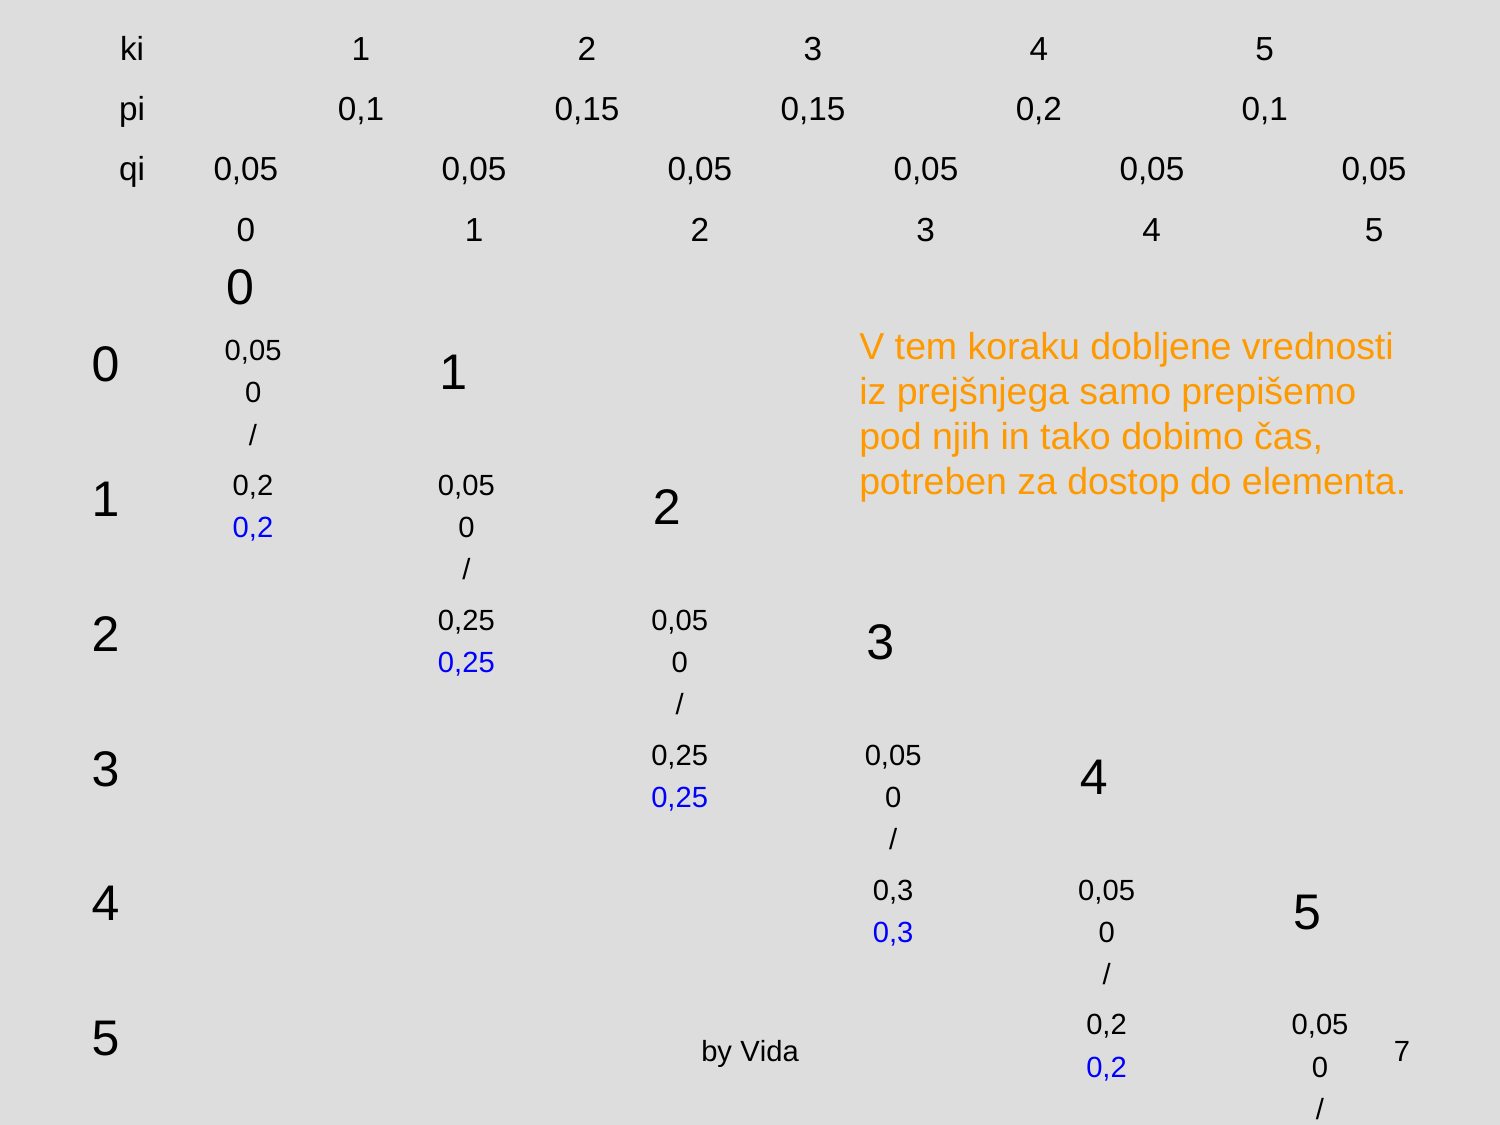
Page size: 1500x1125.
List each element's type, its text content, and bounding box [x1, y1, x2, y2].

table_cell [146, 998, 360, 1125]
table_header 5 [1208, 19, 1321, 79]
table_cell 0,05 [643, 140, 756, 200]
table_cell 4 [77, 863, 146, 998]
table_cell 0,05 0 / [573, 594, 786, 728]
table_cell [786, 998, 1000, 1125]
table_header [77, 261, 146, 324]
table_cell [360, 998, 573, 1125]
table_cell 0,2 [982, 79, 1096, 140]
table_cell 0,1 [1208, 79, 1321, 140]
table_cell qi [77, 140, 188, 200]
table_cell 0,05 0 / [360, 459, 573, 594]
table_cell [756, 140, 869, 200]
table_cell [146, 728, 360, 863]
table_cell 4 [1096, 200, 1208, 261]
table_cell [360, 728, 573, 863]
table_cell [1208, 140, 1321, 200]
table_header 4 [982, 19, 1096, 79]
table_header [417, 19, 530, 79]
table_cell [146, 863, 360, 998]
table_cell [982, 200, 1096, 261]
table_cell 0,05 0 / [146, 324, 360, 459]
table_cell 5 [1213, 863, 1427, 998]
table_cell 0,2 0,2 [1000, 998, 1213, 1125]
table_cell 0,05 [188, 140, 304, 200]
table_header [1321, 19, 1427, 79]
table_header [360, 261, 1427, 324]
table_header 1 [304, 19, 417, 79]
table_cell 0,05 [417, 140, 530, 200]
table_cell [77, 200, 188, 261]
table_header 3 [756, 19, 869, 79]
table_cell 0,05 [1321, 140, 1427, 200]
table_header ki [77, 19, 188, 79]
table_cell 0,1 [304, 79, 417, 140]
table_cell [1321, 79, 1427, 140]
table_header 0 [146, 261, 360, 324]
table_cell [304, 140, 417, 200]
table_cell 1 [77, 459, 146, 594]
table_header 2 [530, 19, 643, 79]
table_cell 4 [1000, 728, 1427, 863]
table_cell [869, 79, 982, 140]
table_cell [573, 998, 786, 1125]
table_cell 5 [1321, 200, 1427, 261]
table_cell [573, 863, 786, 998]
table_cell 3 [869, 200, 982, 261]
table_cell 0,15 [756, 79, 869, 140]
table_cell 2 [573, 459, 1427, 594]
table_cell 0 [188, 200, 304, 261]
table_cell 0,05 [1096, 140, 1208, 200]
text_box V tem koraku dobljene vrednosti iz prejšnjega samo prepišemo pod njih in tako dobimo čas, potreben za dostop do elementa. [844, 314, 1424, 510]
table_cell 3 [786, 594, 1427, 728]
table_cell 0,25 0,25 [573, 728, 786, 863]
table_cell 3 [77, 728, 146, 863]
table_cell [304, 200, 417, 261]
table_cell 0,25 0,25 [360, 594, 573, 728]
table_cell [1208, 200, 1321, 261]
table_cell 0,2 0,2 [146, 459, 360, 594]
table_header [869, 19, 982, 79]
table_cell [188, 79, 304, 140]
table_cell [146, 594, 360, 728]
table_cell 0,3 0,3 [786, 863, 1000, 998]
table_cell [643, 79, 756, 140]
table_cell 0,05 0 / [1000, 863, 1213, 998]
table_cell 0 [77, 324, 146, 459]
table_cell 0,05 [869, 140, 982, 200]
table_header [643, 19, 756, 79]
table_header [188, 19, 304, 79]
table_cell 1 [417, 200, 530, 261]
table_cell [1096, 79, 1208, 140]
table_cell 2 [77, 594, 146, 728]
table_cell [360, 863, 573, 998]
table_cell [982, 140, 1096, 200]
table_cell 0,15 [530, 79, 643, 140]
table_header [1096, 19, 1208, 79]
table_cell [756, 200, 869, 261]
table_cell [417, 79, 530, 140]
table_cell 5 [77, 998, 146, 1125]
table_cell [530, 140, 643, 200]
table_cell 2 [643, 200, 756, 261]
table_cell [530, 200, 643, 261]
table_cell 0,05 0 / [1213, 998, 1427, 1125]
table_cell 0,05 0 / [786, 728, 1000, 863]
table_cell 1 [360, 324, 844, 459]
table_cell pi [77, 79, 188, 140]
